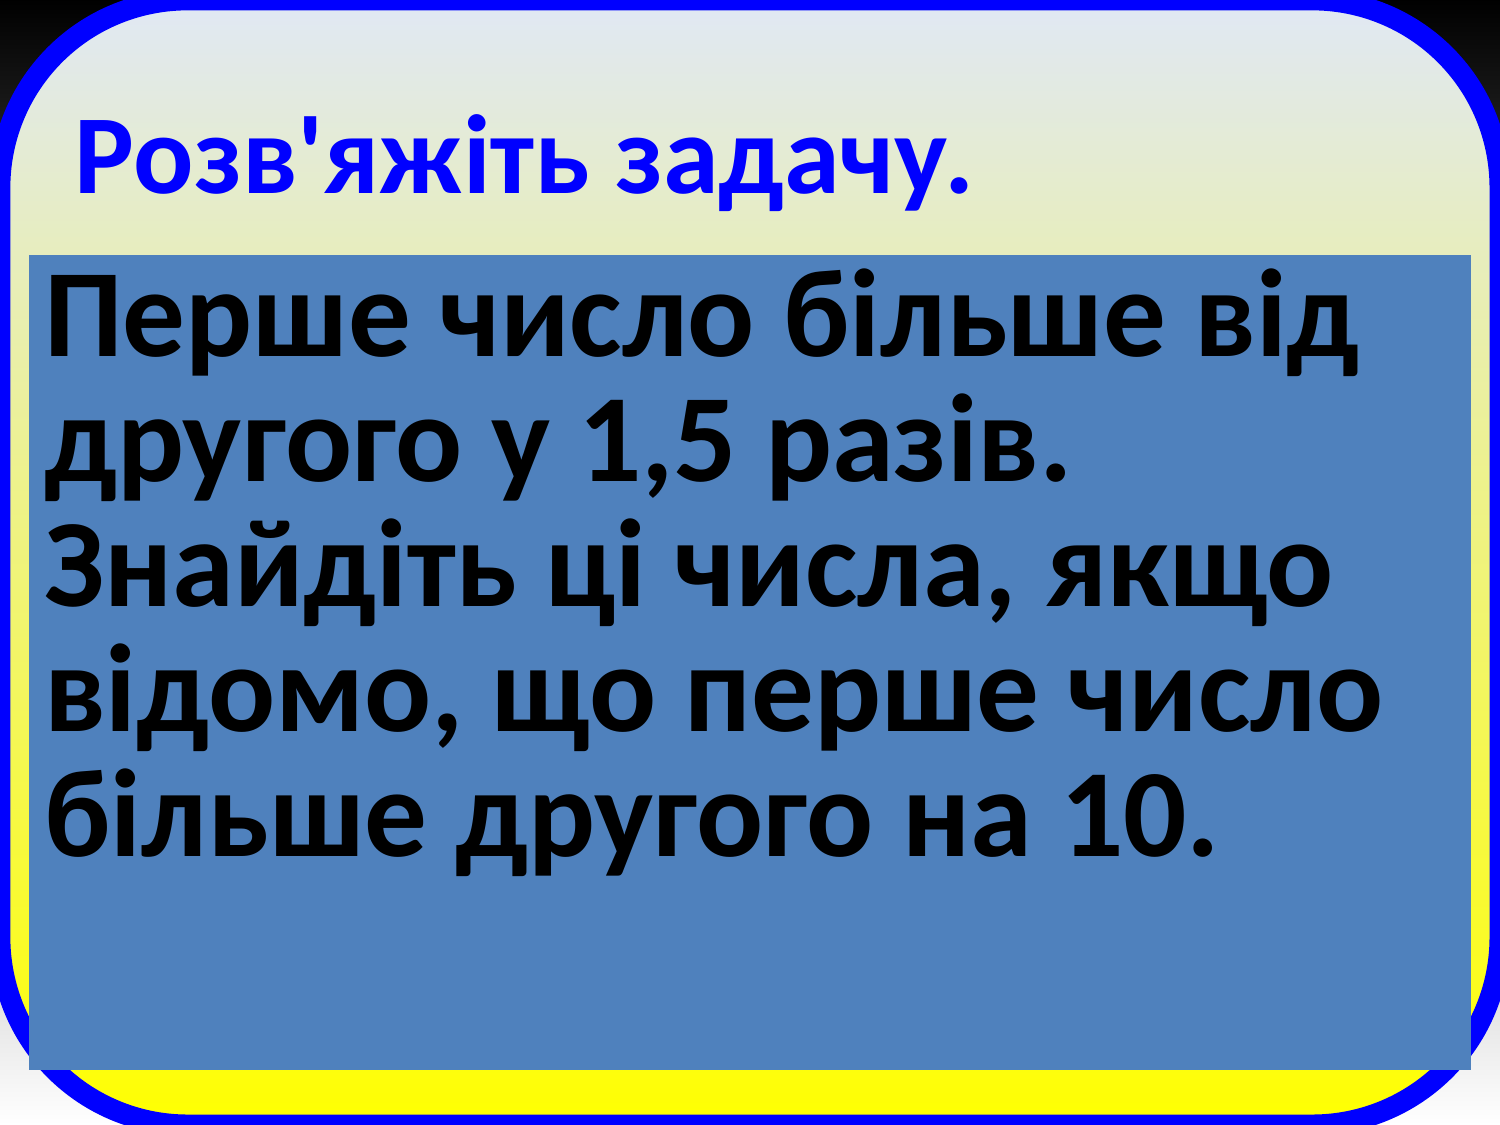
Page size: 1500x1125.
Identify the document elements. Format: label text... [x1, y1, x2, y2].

text_box [0, 0, 1500, 1038]
text_box [54, 1070, 1446, 1125]
table_header Перше число більше від другого у 1,5 разів. Знайдіть ці числа, якщо відомо, що перше число більше другого на 10. [29, 255, 1471, 1070]
text_box Розв'яжіть задачу. [41, 73, 1459, 224]
